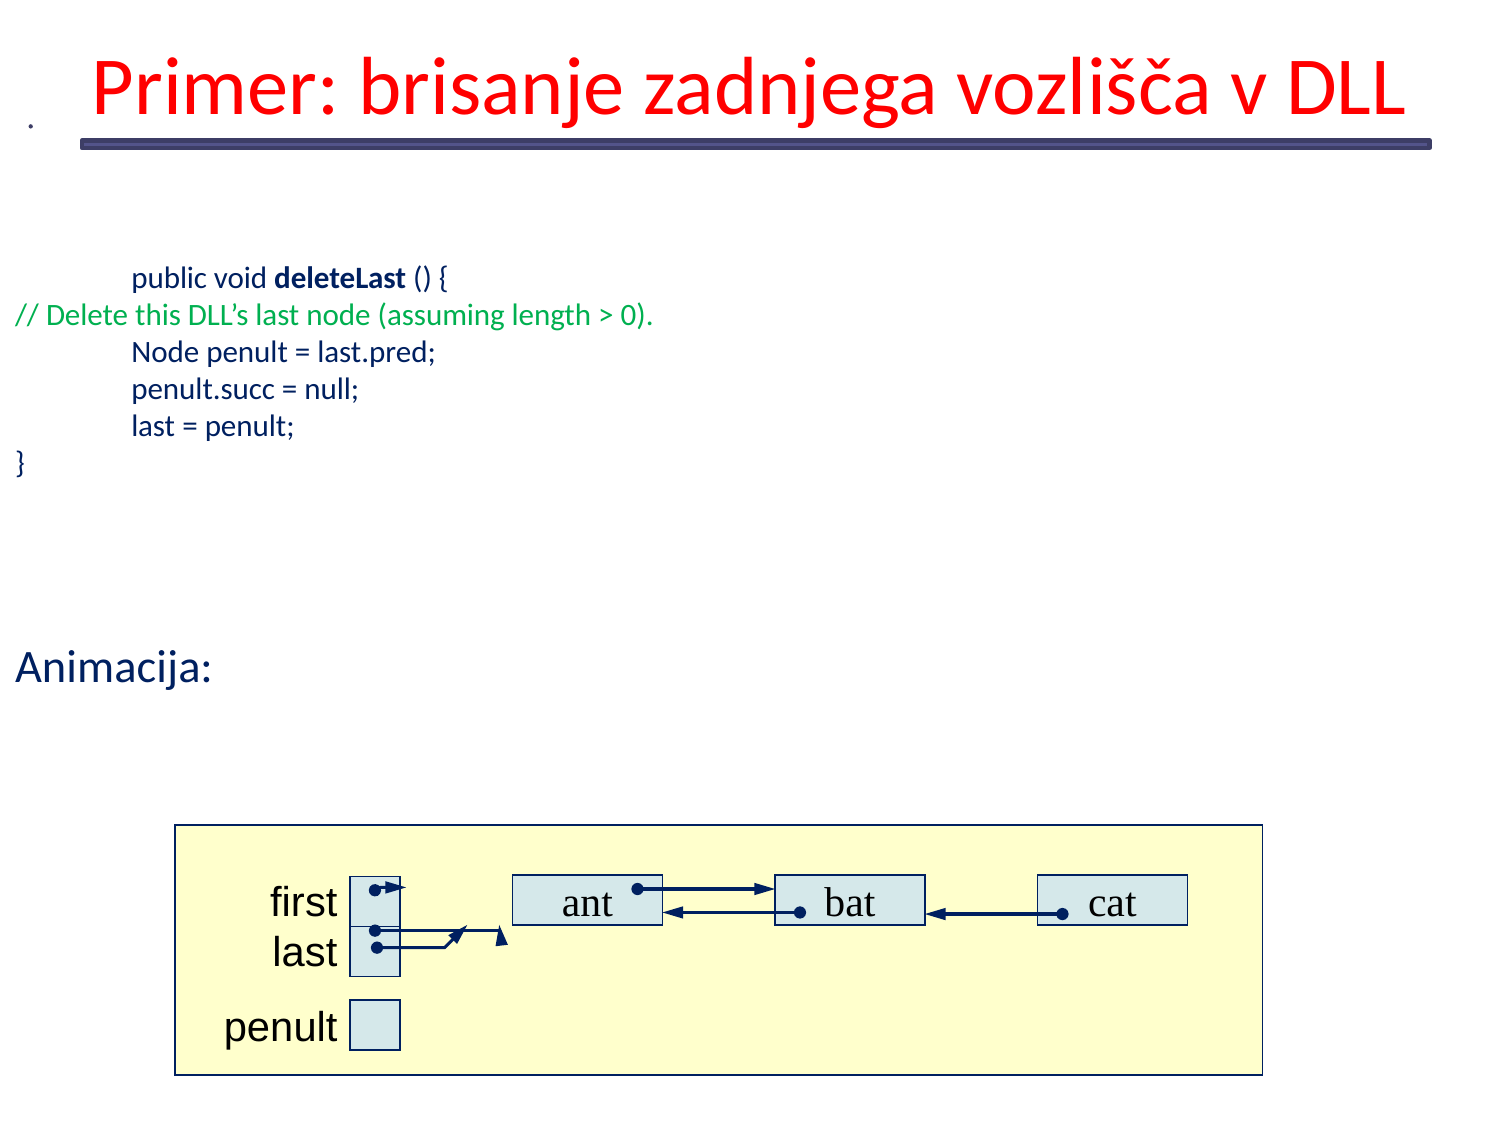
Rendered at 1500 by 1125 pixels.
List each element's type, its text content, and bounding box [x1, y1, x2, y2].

title Primer: brisanje zadnjega vozlišča v DLL [75, 23, 1425, 141]
text_box penult [187, 999, 338, 1051]
text_box last [199, 924, 338, 976]
list public void deleteLast () { // Delete this DLL’s last node (assuming length > 0). Node penult = last.pred; penult.succ = null; last = penult; } Animacija: [0, 249, 1275, 700]
text_box [174, 825, 1263, 1075]
text_box ant [512, 875, 663, 926]
text_box bat [774, 875, 925, 926]
text_box first [199, 875, 338, 924]
text_box cat [1037, 875, 1188, 926]
